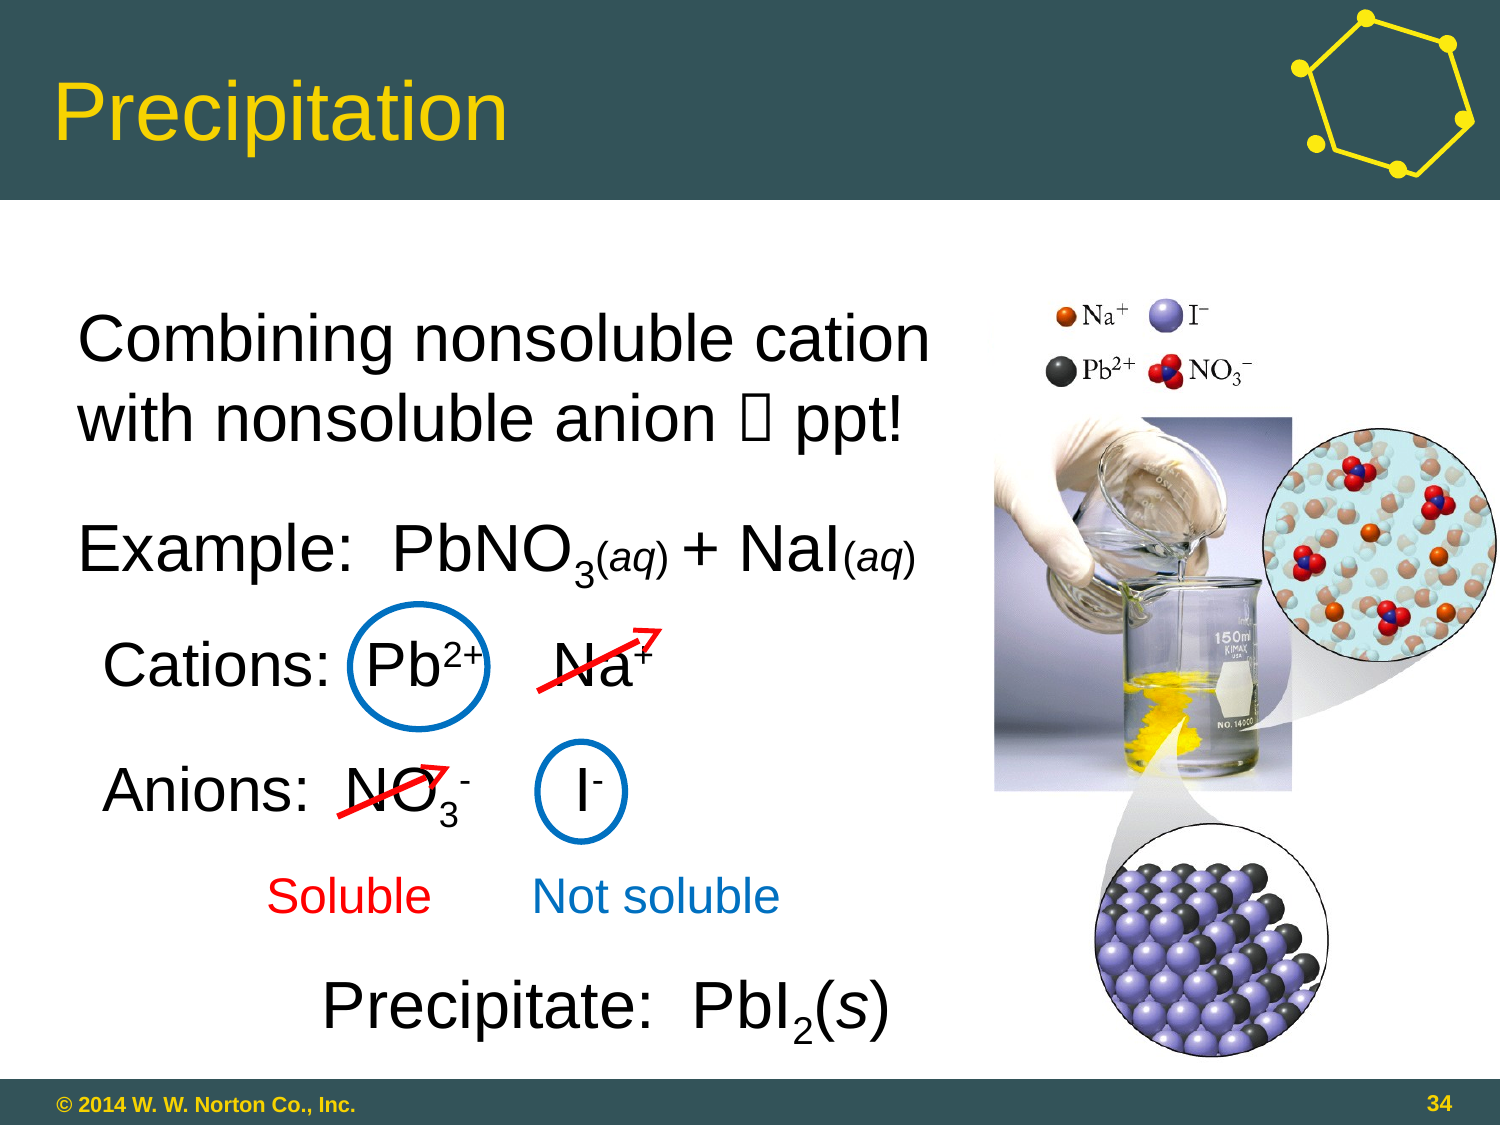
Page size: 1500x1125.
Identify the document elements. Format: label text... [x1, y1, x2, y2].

text_box Combining nonsoluble cation with nonsoluble anion  ppt! Example: PbNO3(aq) + NaI(aq) [62, 287, 987, 604]
slide_number <number> [1408, 1085, 1468, 1120]
text_box Cations: Pb2+ Na+ Anions: NO3- I- [541, 745, 621, 838]
text_box Precipitate: PbI2(s) [307, 954, 907, 1060]
title Precipitation [37, 19, 1118, 195]
text_box Not soluble [516, 855, 796, 931]
text_box Cations: Pb2+ Na+ Anions: NO3- I- [87, 616, 825, 842]
picture [987, 217, 1500, 1063]
text_box Soluble [251, 855, 448, 931]
text_box Cations: Pb2+ Na+ Anions: NO3- I- [354, 616, 484, 726]
